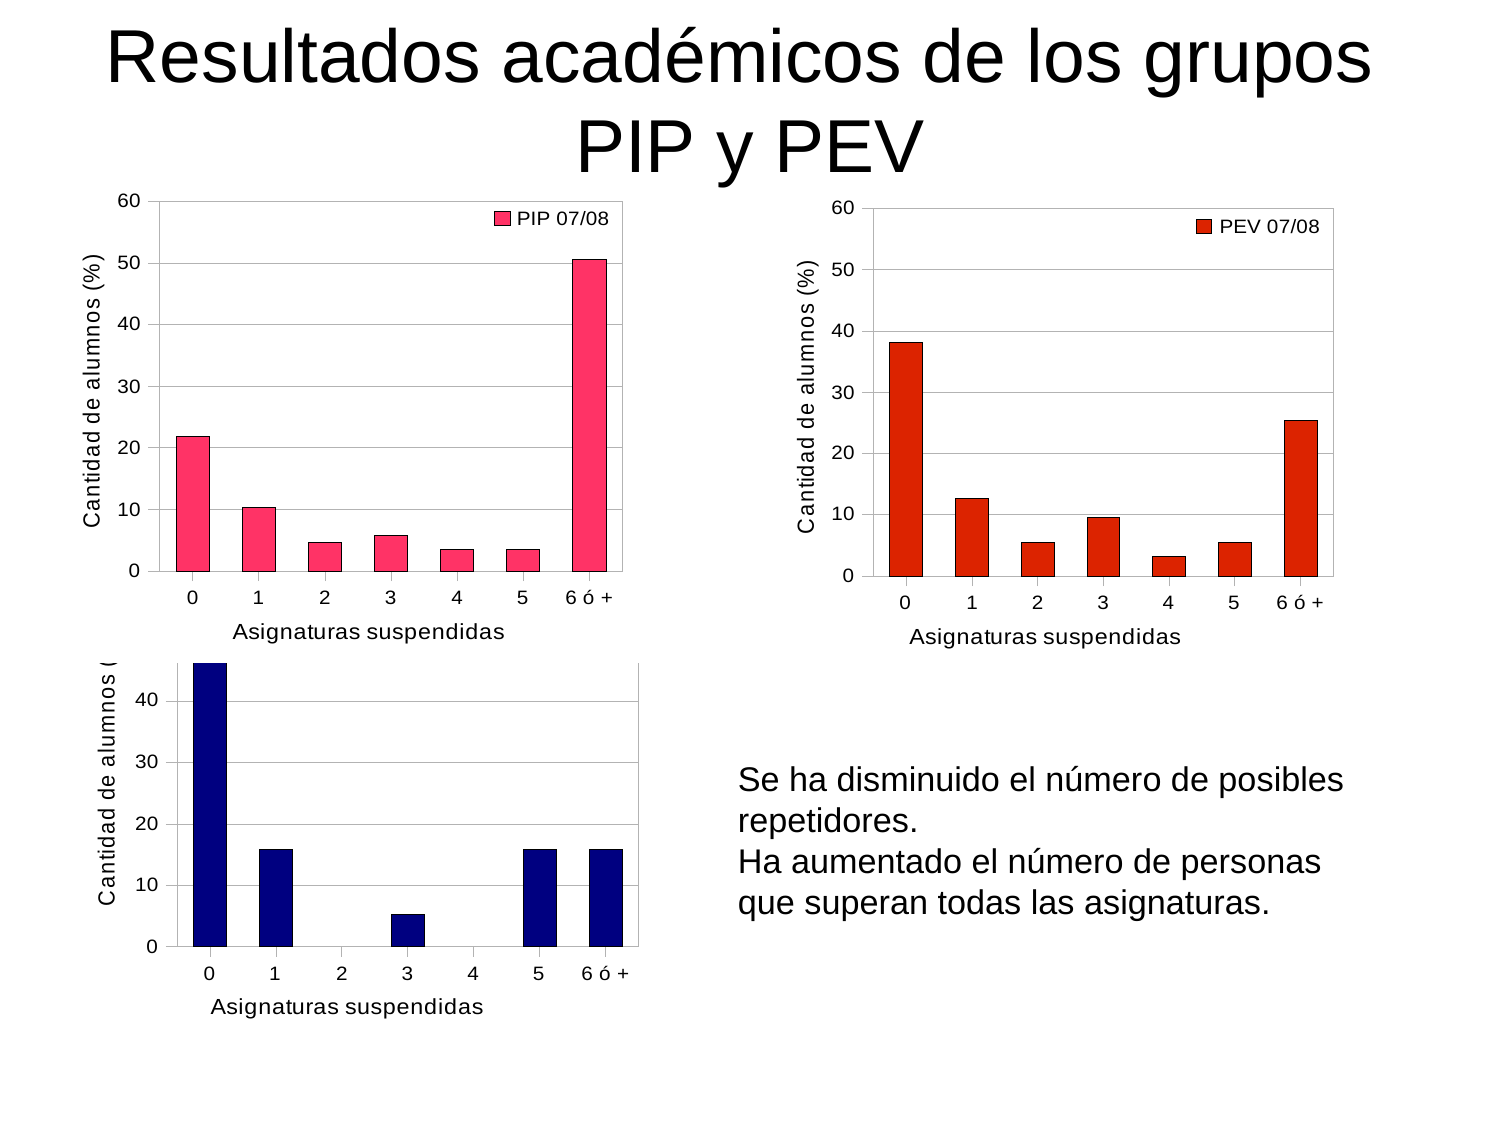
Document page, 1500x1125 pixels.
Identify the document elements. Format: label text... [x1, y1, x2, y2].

text_box Se ha disminuido el número de posibles repetidores. Ha aumentado el número de personas que superan todas las asignaturas. [723, 750, 1393, 929]
text_box Resultados académicos de los grupos PIP y PEV [53, 0, 1447, 227]
picture [64, 187, 670, 1125]
picture [776, 192, 1367, 675]
